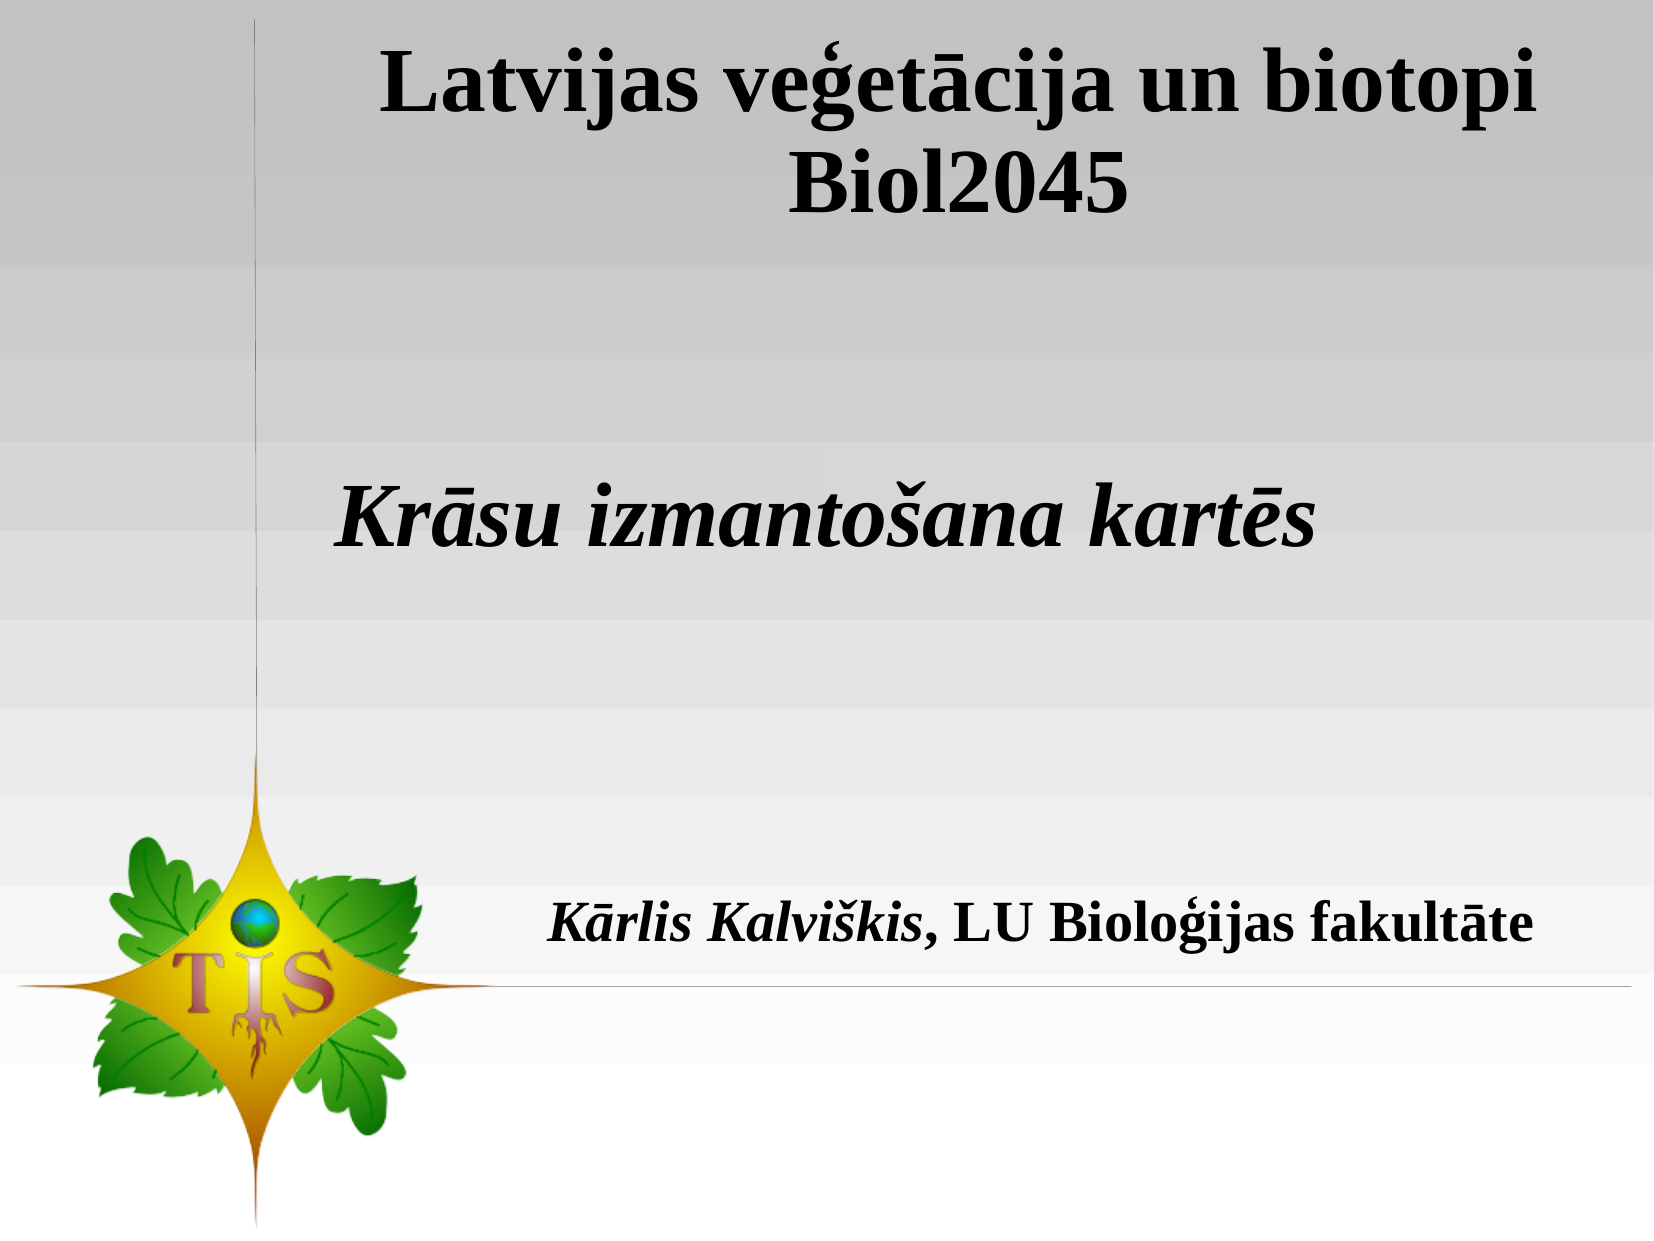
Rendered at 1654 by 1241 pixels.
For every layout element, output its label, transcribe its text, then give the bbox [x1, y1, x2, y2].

title Krāsu izmantošana kartēs [108, 305, 1546, 726]
picture [0, 0, 1654, 1241]
